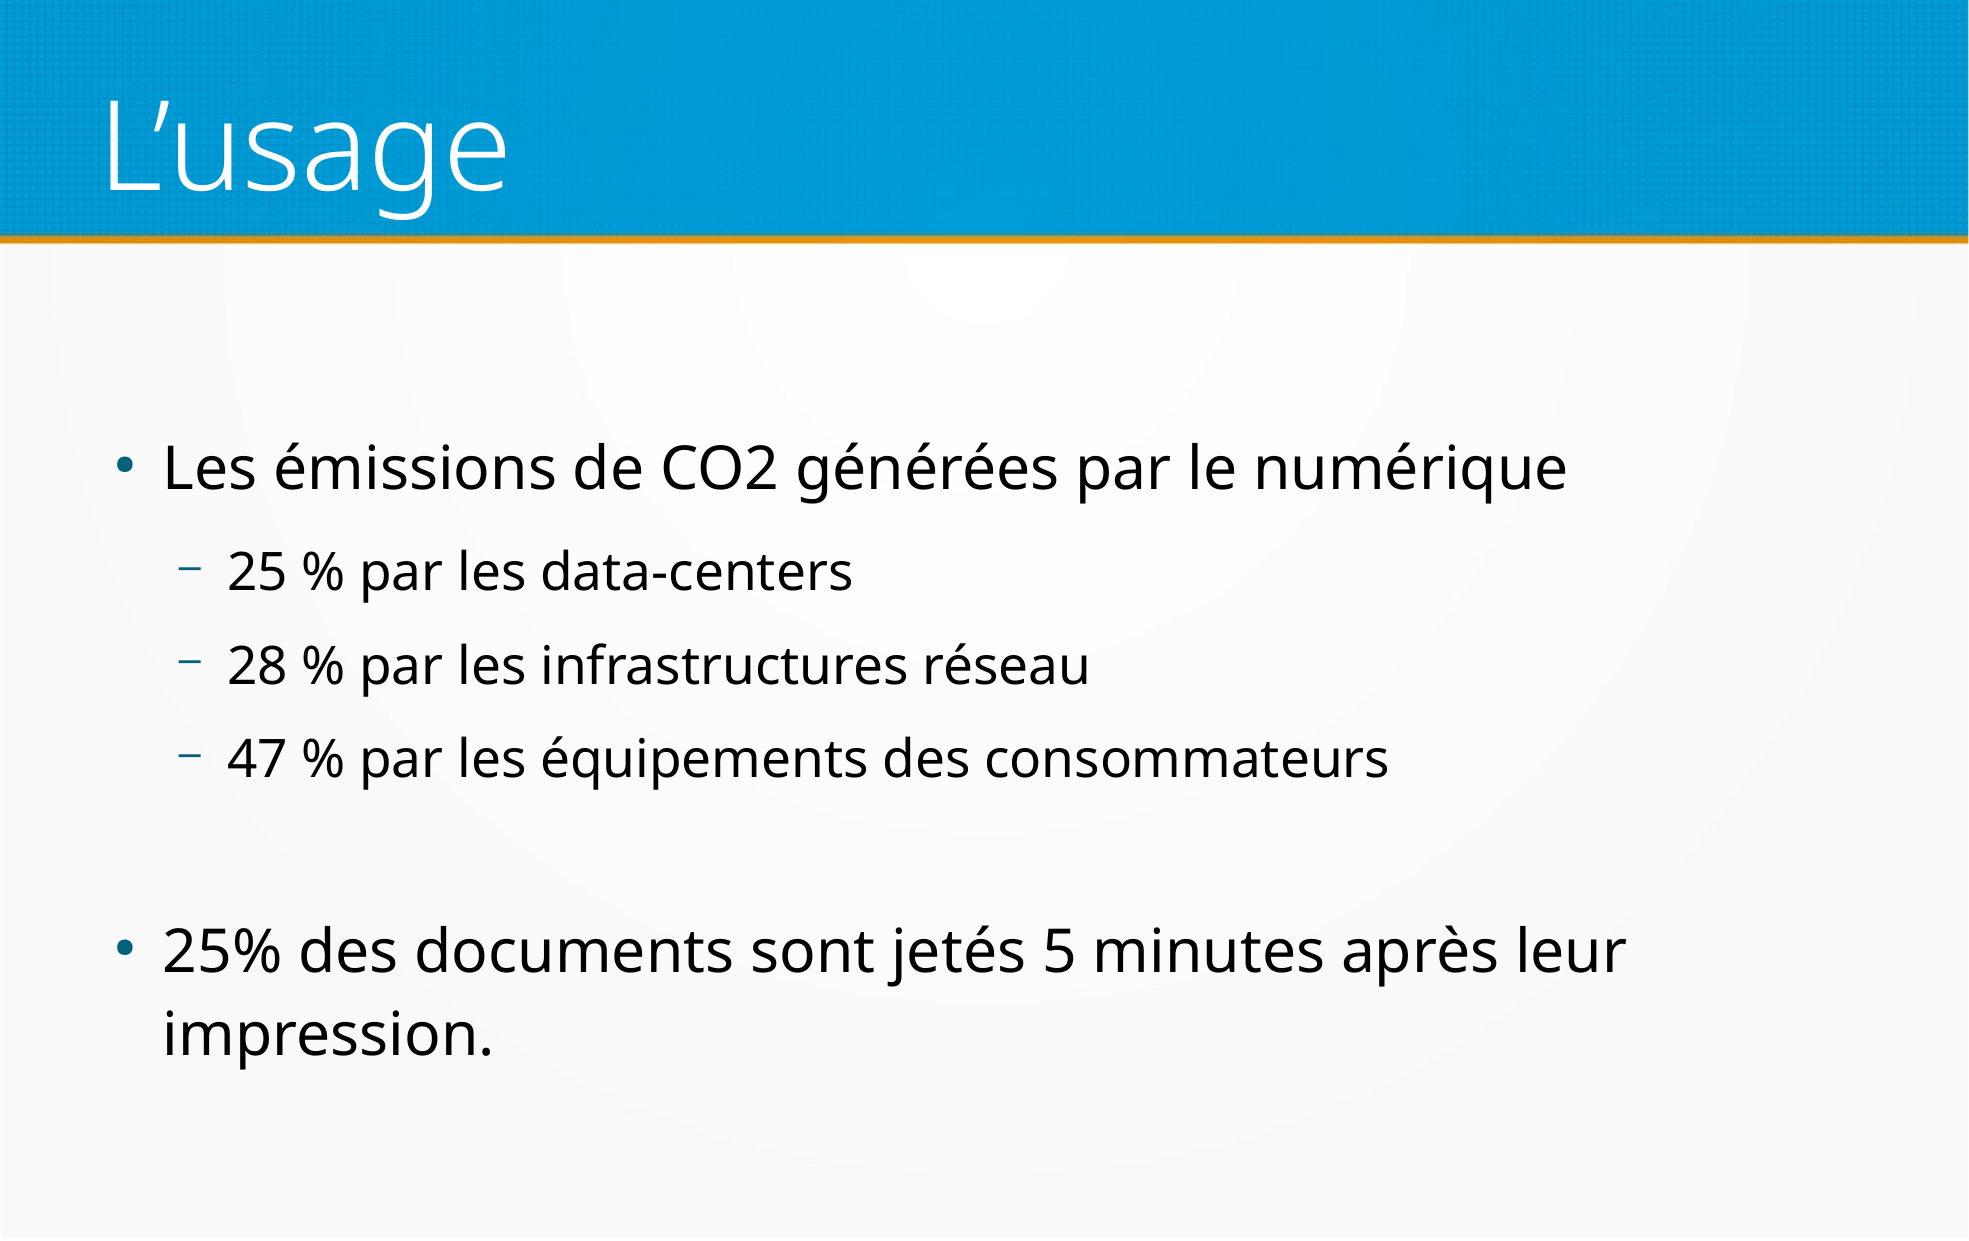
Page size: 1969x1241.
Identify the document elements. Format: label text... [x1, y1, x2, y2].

list Les émissions de CO2 générées par le numérique 25 % par les data-centers 28 % par les infrastructures réseau 47 % par les équipements des consommateurs 25% des documents sont jetés 5 minutes après leur impression. [98, 315, 1861, 1081]
picture [0, 233, 1969, 1241]
title L’usage [98, 19, 1870, 227]
